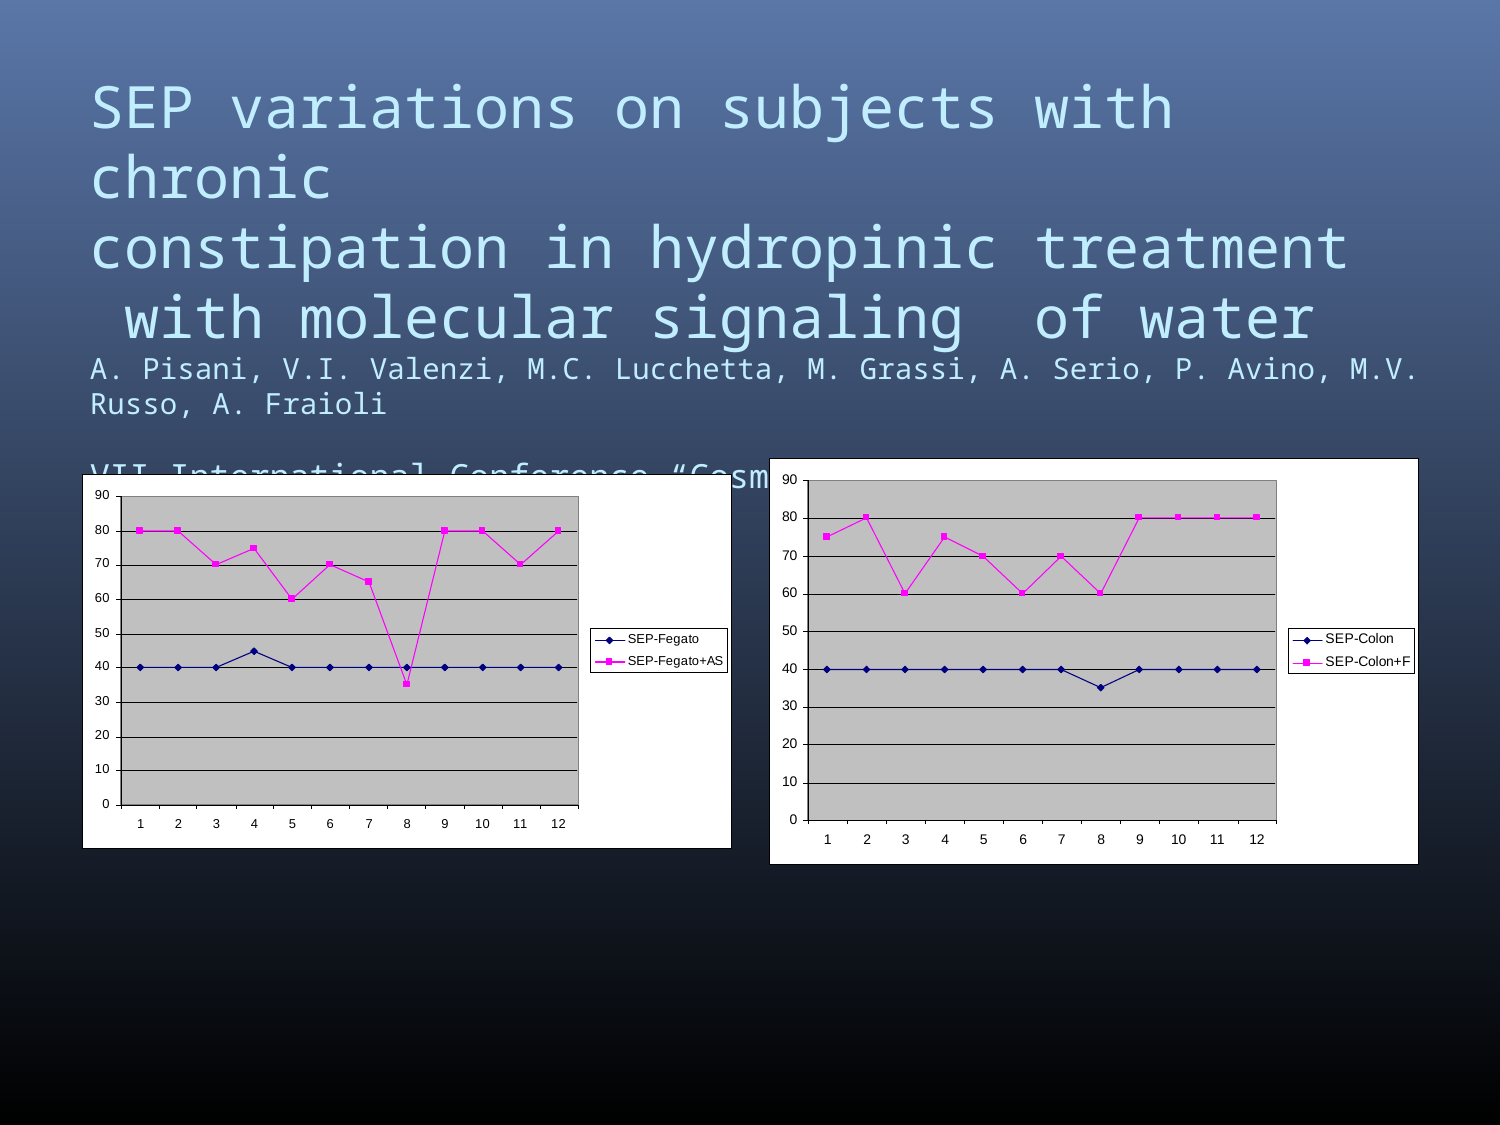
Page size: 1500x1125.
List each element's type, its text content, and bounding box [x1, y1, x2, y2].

text_box SEP variations on subjects with chronic constipation in hydropinic treatment with molecular signaling of water A. Pisani, V.I. Valenzi, M.C. Lucchetta, M. Grassi, A. Serio, P. Avino, M.V. Russo, A. Fraioli VII International Conference “Cosmos and Biosphere”, 1-6 October 2007, Sudak, Crimea [75, 62, 1451, 474]
chart [76, 468, 738, 854]
chart [763, 452, 1425, 870]
